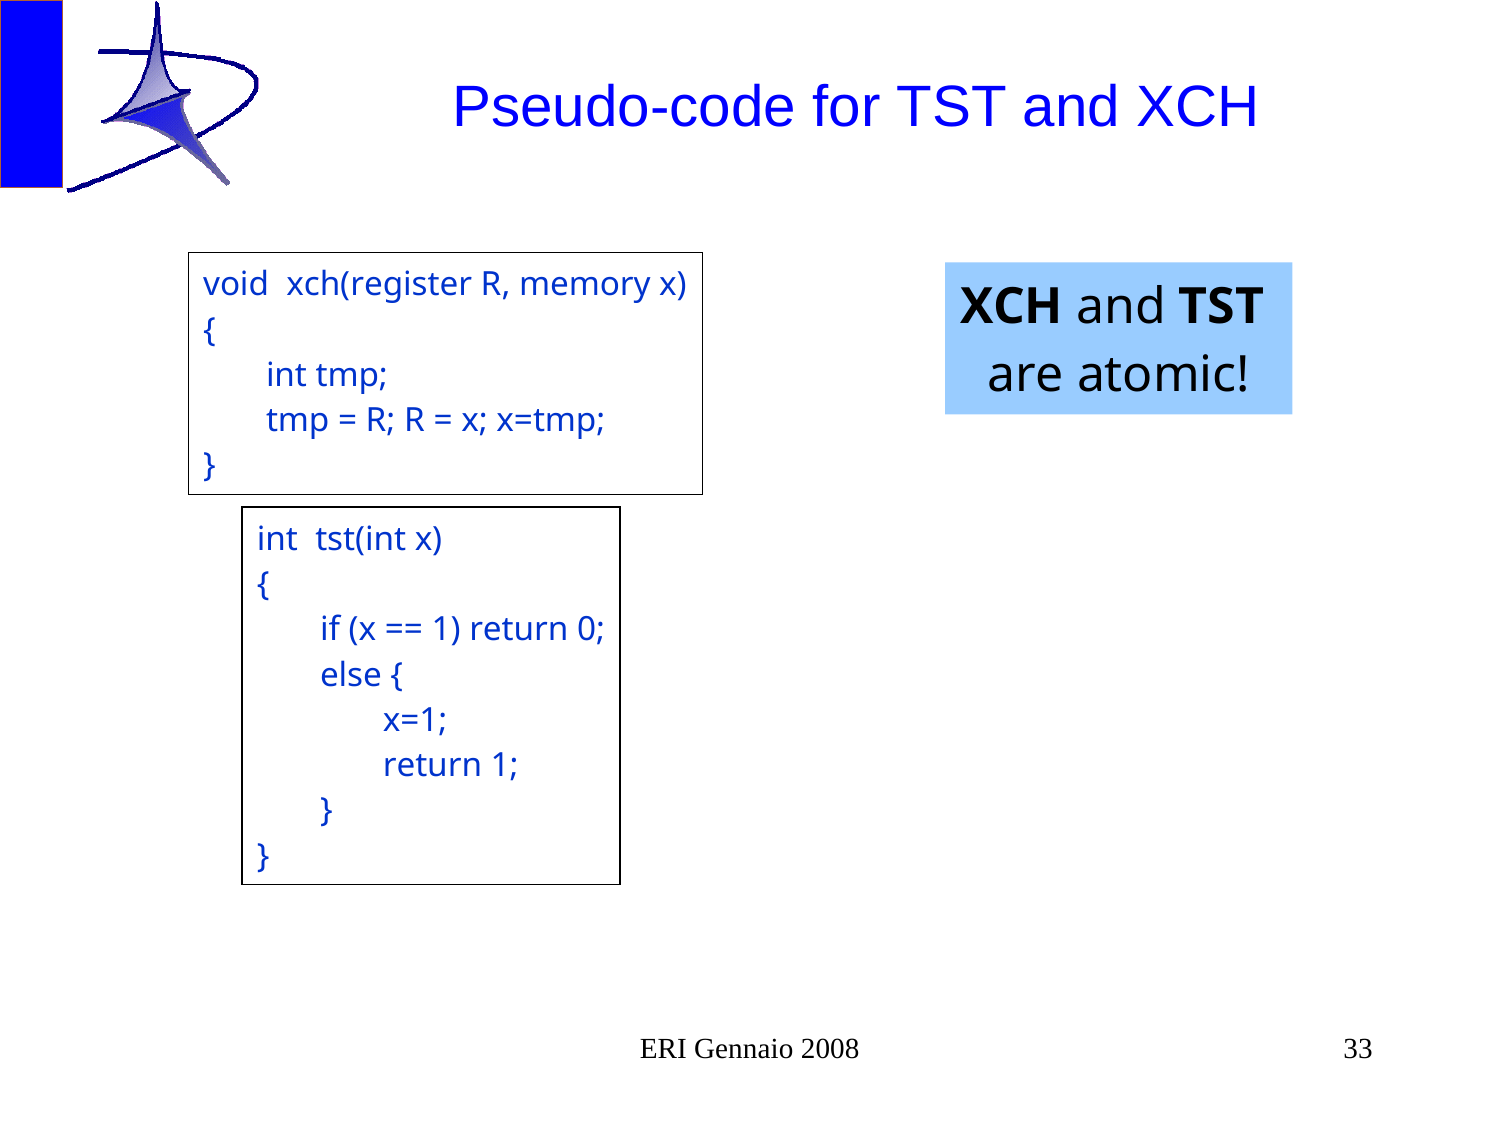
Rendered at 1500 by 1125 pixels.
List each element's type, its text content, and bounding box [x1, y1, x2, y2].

text_box XCH and TST are atomic! [945, 262, 1293, 415]
title Pseudo-code for TST and XCH [262, 32, 1450, 181]
text_box void xch(register R, memory x) { int tmp; tmp = R; R = x; x=tmp; } [188, 252, 703, 495]
text_box int tst(int x) { if (x == 1) return 0; else { x=1; return 1; } } [242, 507, 621, 885]
picture [62, 0, 263, 197]
